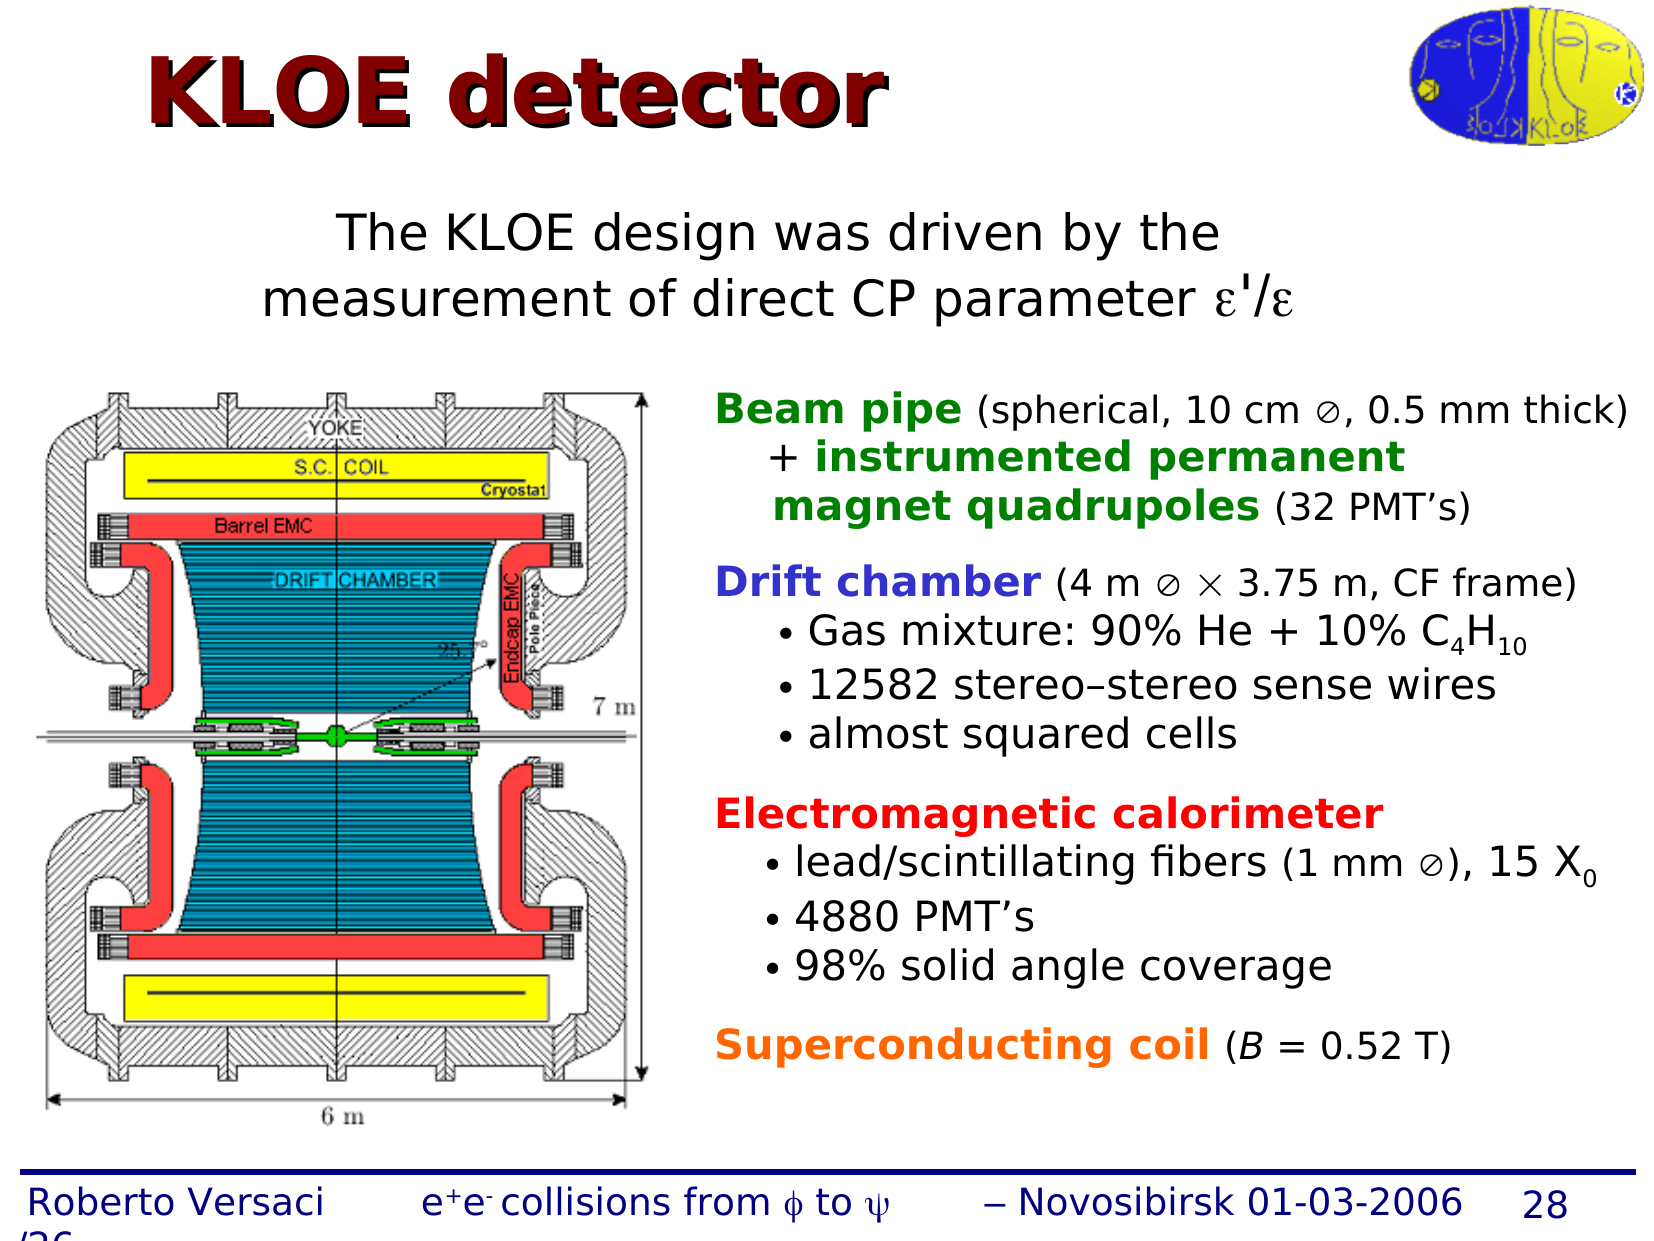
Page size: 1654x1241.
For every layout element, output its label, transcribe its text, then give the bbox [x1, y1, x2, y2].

text_box Beam pipe (spherical, 10 cm , 0.5 mm thick) + instrumented permanent magnet quadrupoles (32 PMT’s) Drift chamber (4 m   3.75 m, CF frame)  Gas mixture: 90% He + 10% C4H10  12582 stereo–stereo sense wires  almost squared cells Electromagnetic calorimeter  lead/scintillating fibers (1 mm ), 15 X0  4880 PMT’s  98% solid angle coverage Superconducting coil (B = 0.52 T) [699, 376, 1645, 1078]
title KLOE detector [143, 30, 1493, 153]
picture [1398, 0, 1654, 151]
picture [0, 367, 700, 1143]
text_box The KLOE design was driven by the measurement of direct CP parameter e'/e [247, 196, 1470, 339]
